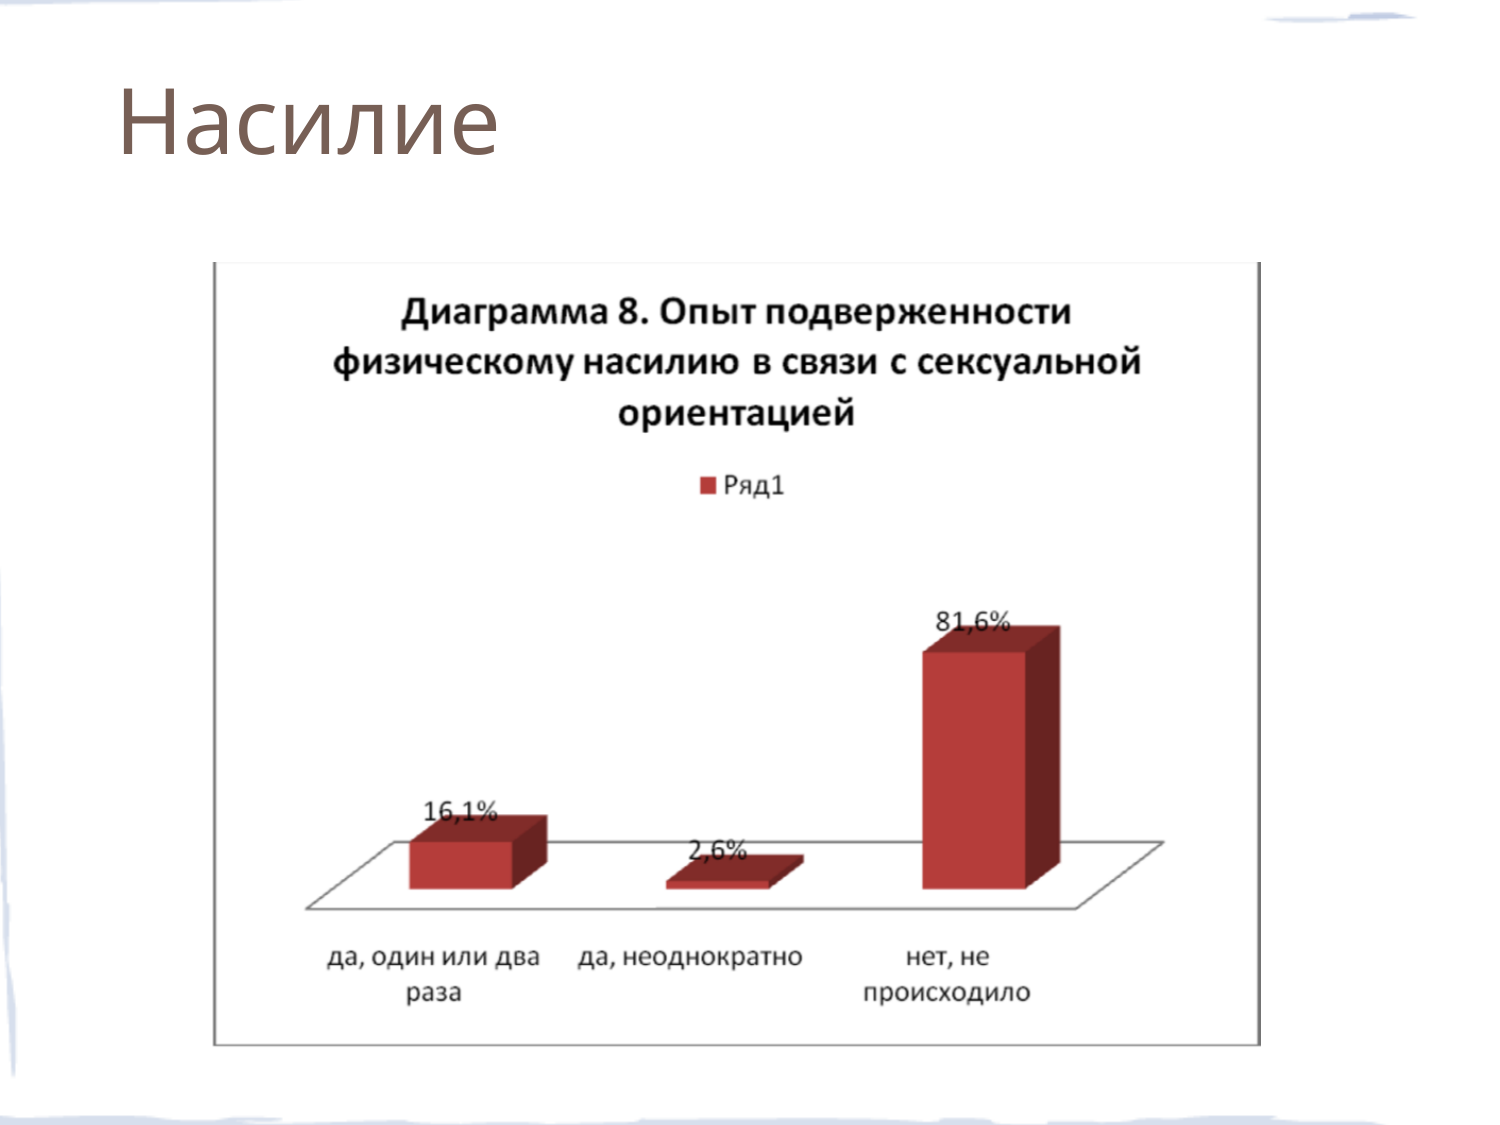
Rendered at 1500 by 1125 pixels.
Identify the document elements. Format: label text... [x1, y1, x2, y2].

picture [0, 0, 1500, 1125]
title Насилие [100, 37, 1438, 200]
